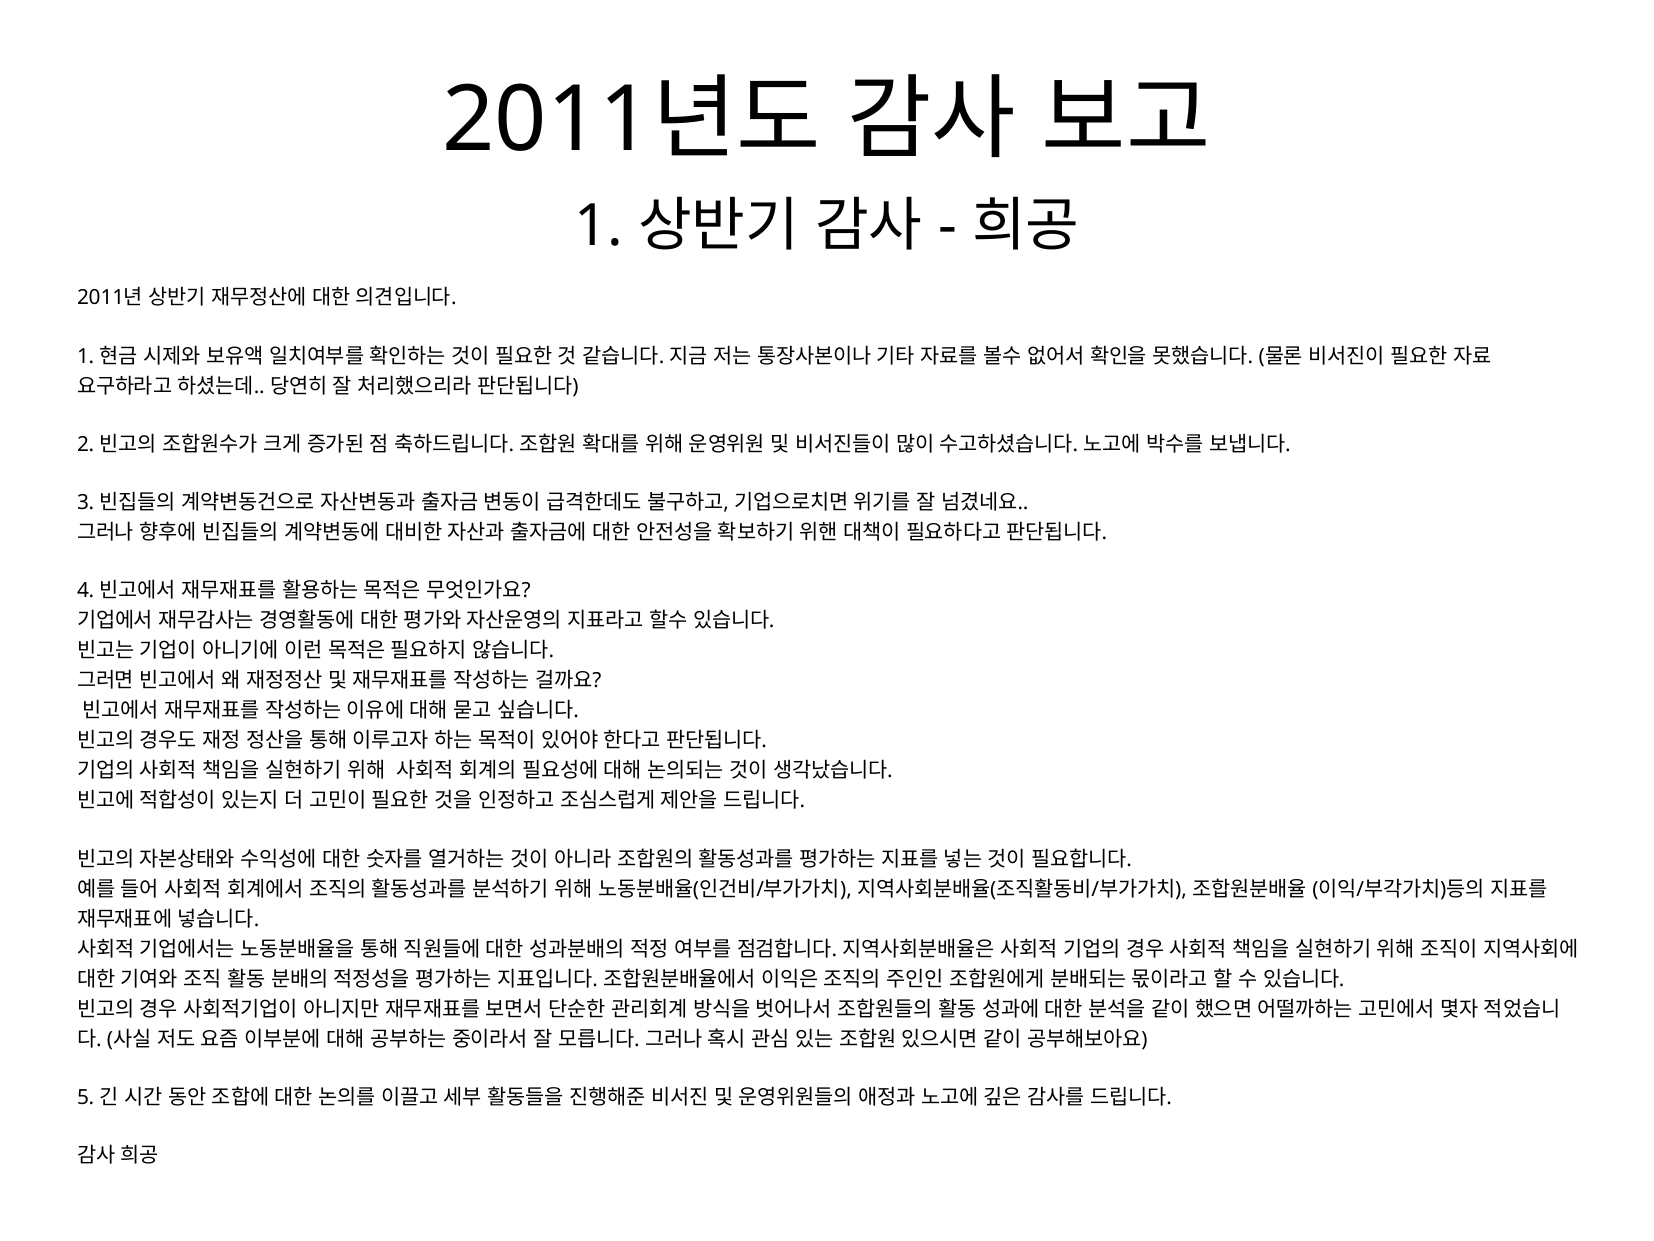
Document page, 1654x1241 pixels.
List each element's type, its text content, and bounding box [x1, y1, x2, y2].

title 2011년도 감사 보고 1. 상반기 감사 - 희공 [82, 49, 1571, 257]
text_box 2011년 상반기 재무정산에 대한 의견입니다. 1. 현금 시제와 보유액 일치여부를 확인하는 것이 필요한 것 같습니다. 지금 저는 통장사본이나 기타 자료를 볼수 없어서 확인을 못했습니다. (물론 비서진이 필요한 자료 요구하라고 하셨는데.. 당연히 잘 처리했으리라 판단됩니다) 2. 빈고의 조합원수가 크게 증가된 점 축하드립니다. 조합원 확대를 위해 운영위원 및 비서진들이 많이 수고하셨습니다. 노고에 박수를 보냅니다. 3. 빈집들의 계약변동건으로 자산변동과 출자금 변동이 급격한데도 불구하고, 기업으로치면 위기를 잘 넘겼네요.. 그러나 향후에 빈집들의 계약변동에 대비한 자산과 출자금에 대한 안전성을 확보하기 위핸 대책이 필요하다고 판단됩니다. 4. 빈고에서 재무재표를 활용하는 목적은 무엇인가요? 기업에서 재무감사는 경영활동에 대한 평가와 자산운영의 지표라고 할수 있습니다. 빈고는 기업이 아니기에 이런 목적은 필요하지 않습니다. 그러면 빈고에서 왜 재정정산 및 재무재표를 작성하는 걸까요? 빈고에서 재무재표를 작성하는 이유에 대해 묻고 싶습니다. 빈고의 경우도 재정 정산을 통해 이루고자 하는 목적이 있어야 한다고 판단됩니다. 기업의 사회적 책임을 실현하기 위해 사회적 회계의 필요성에 대해 논의되는 것이 생각났습니다. 빈고에 적합성이 있는지 더 고민이 필요한 것을 인정하고 조심스럽게 제안을 드립니다. 빈고의 자본상태와 수익성에 대한 숫자를 열거하는 것이 아니라 조합원의 활동성과를 평가하는 지표를 넣는 것이 필요합니다. 예를 들어 사회적 회계에서 조직의 활동성과를 분석하기 위해 노동분배율(인건비/부가가치), 지역사회분배율(조직활동비/부가가치), 조합원분배율 (이익/부각가치)등의 지표를 재무재표에 넣습니다. 사회적 기업에서는 노동분배율을 통해 직원들에 대한 성과분배의 적정 여부를 점검합니다. 지역사회분배율은 사회적 기업의 경우 사회적 책임을 실현하기 위해 조직이 지역사회에 대한 기여와 조직 활동 분배의 적정성을 평가하는 지표입니다. 조합원분배율에서 이익은 조직의 주인인 조합원에게 분배되는 몫이라고 할 수 있습니다. 빈고의 경우 사회적기업이 아니지만 재무재표를 보면서 단순한 관리회계 방식을 벗어나서 조합원들의 활동 성과에 대한 분석을 같이 했으면 어떨까하는 고민에서 몇자 적었습니다. (사실 저도 요즘 이부분에 대해 공부하는 중이라서 잘 모릅니다. 그러나 혹시 관심 있는 조합원 있으시면 같이 공부해보아요) 5. 긴 시간 동안 조합에 대한 논의를 이끌고 세부 활동들을 진행해준 비서진 및 운영위원들의 애정과 노고에 깊은 감사를 드립니다. 감사 희공 [77, 356, 1583, 1093]
